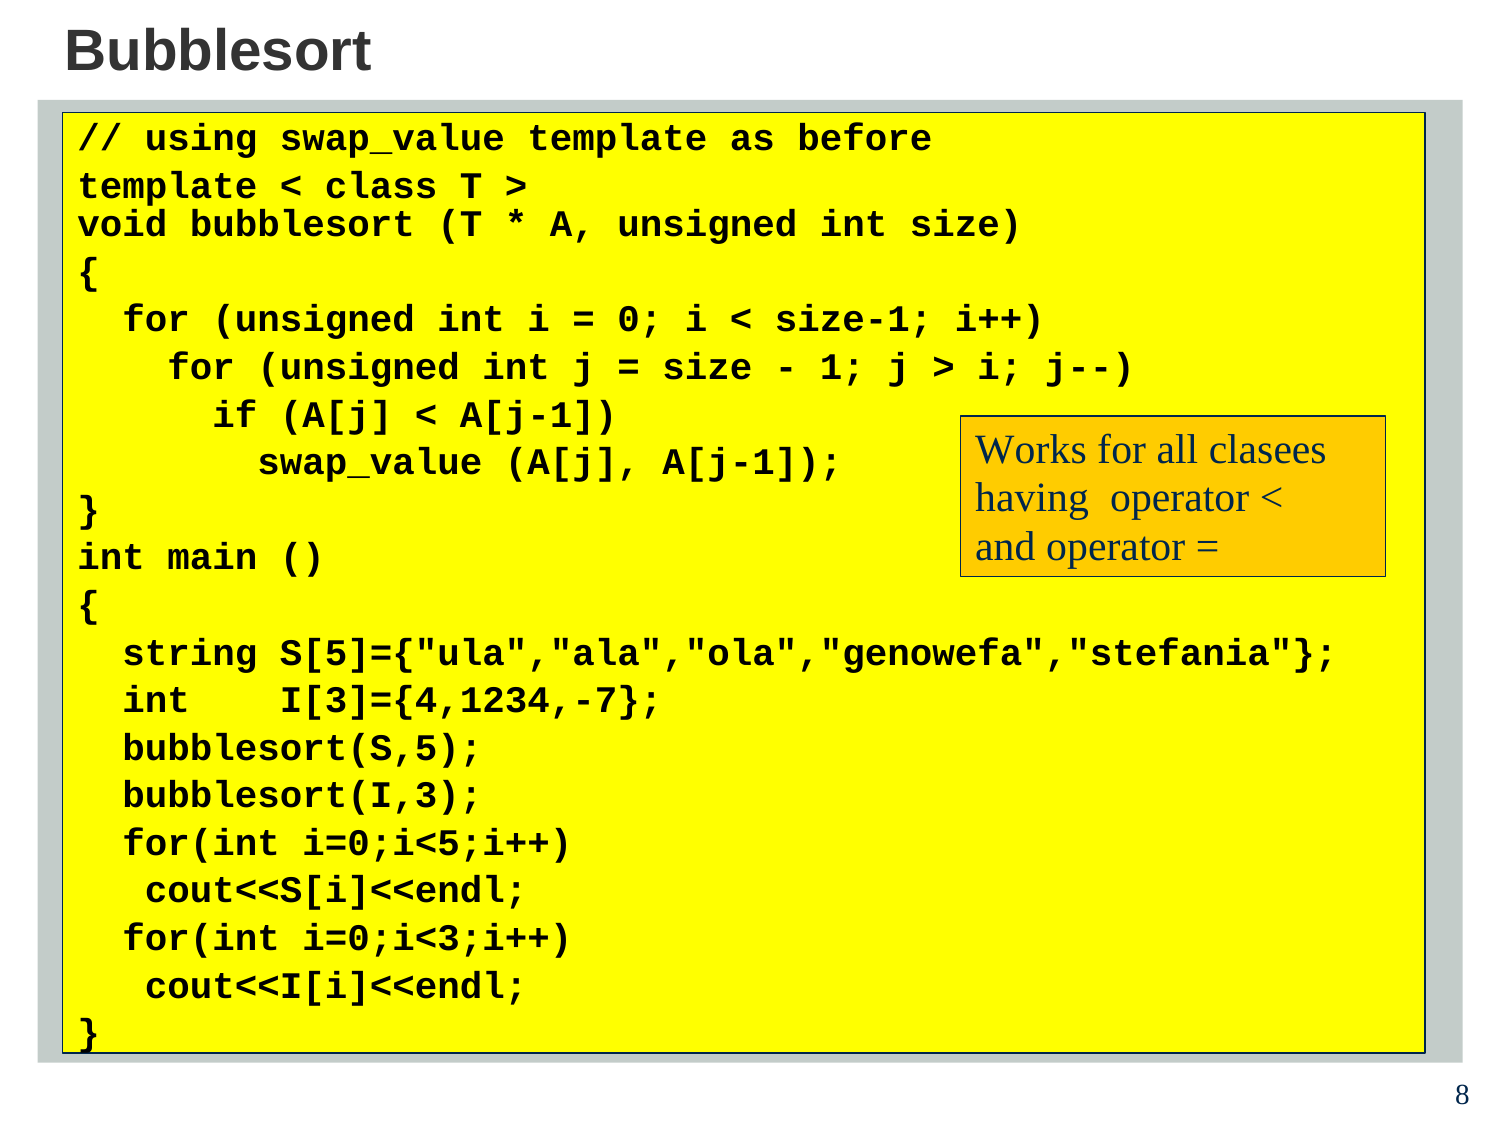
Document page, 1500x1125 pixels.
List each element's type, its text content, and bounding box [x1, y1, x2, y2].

text_box Works for all clasees having operator < and operator = [960, 416, 1386, 578]
title Bubblesort [50, 0, 1450, 91]
list [37, 99, 1463, 1063]
text_box // using swap_value template as before template < class T > void bubblesort (T * A, unsigned int size) { for (unsigned int i = 0; i < size-1; i++) for (unsigned int j = size - 1; j > i; j--) if (A[j] < A[j-1]) swap_value (A[j], A[j-1]); } int main () { string S[5]={"ula","ala","ola","genowefa","stefania"}; int I[3]={4,1234,-7}; bubblesort(S,5); bubblesort(I,3); for(int i=0;i<5;i++) cout<<S[i]<<endl; for(int i=0;i<3;i++) cout<<I[i]<<endl; } [62, 112, 1426, 1088]
